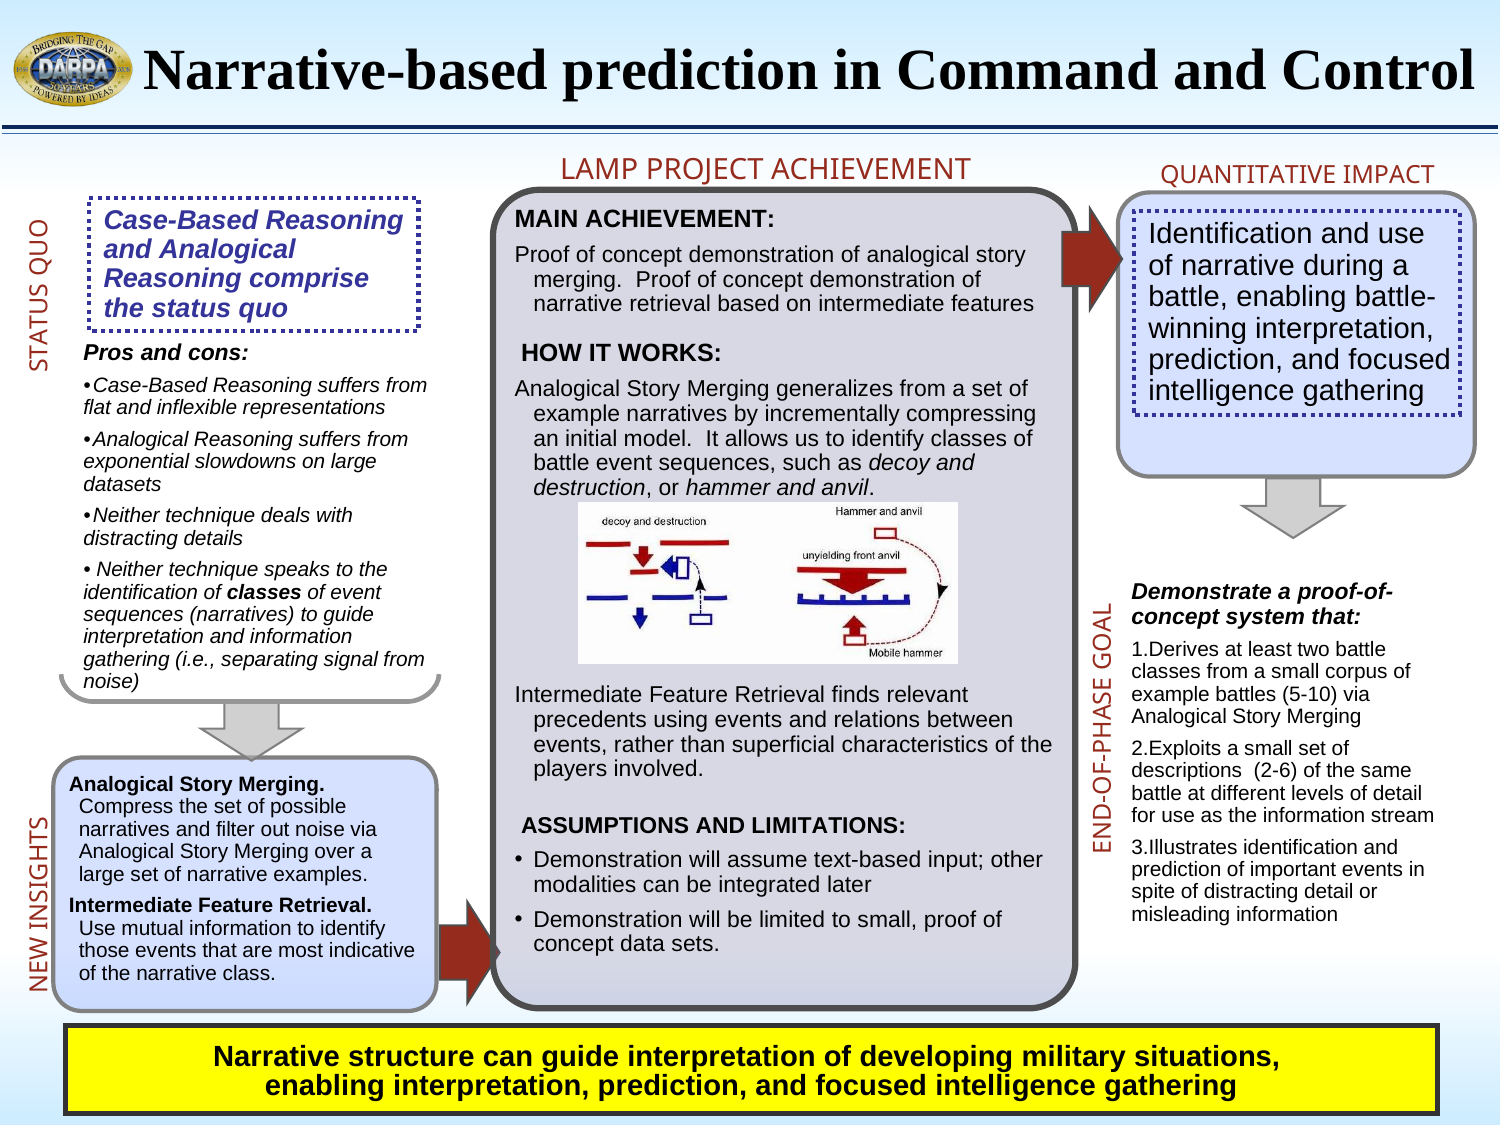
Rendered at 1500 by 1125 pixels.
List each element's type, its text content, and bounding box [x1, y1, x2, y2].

picture [10, 28, 135, 111]
text_box LAMP PROJECT ACHIEVEMENT [428, 149, 1112, 186]
title Narrative-based prediction in Command and Control [143, 30, 1500, 116]
text_box Case-Based Reasoning and Analogical Reasoning comprise the status quo [88, 198, 419, 331]
picture [578, 502, 958, 664]
text_box NEW INSIGHTS [28, 723, 53, 994]
text_box END-OF-PHASE GOAL [1091, 526, 1116, 932]
text_box [1242, 478, 1344, 538]
text_box STATUS QUO [28, 186, 53, 373]
text_box Demonstrate a proof-of-concept system that: Derives at least two battle classes from a small corpus of example battles (5-10) via Analogical Story Merging Exploits a small set of descriptions (2-6) of the same battle at different levels of detail for use as the information stream Illustrates identification and prediction of important events in spite of distracting detail or misleading information [1131, 579, 1451, 926]
text_box Identification and use of narrative during a battle, enabling battle-winning interpretation, prediction, and focused intelligence gathering [1133, 211, 1460, 415]
text_box MAIN ACHIEVEMENT: Proof of concept demonstration of analogical story merging. Proof of concept demonstration of narrative retrieval based on intermediate features HOW IT WORKS: Analogical Story Merging generalizes from a set of example narratives by incrementally compressing an initial model. It allows us to identify classes of battle event sequences, such as decoy and destruction, or hammer and anvil. Intermediate Feature Retrieval finds relevant precedents using events and relations between events, rather than superficial characteristics of the players involved. ASSUMPTIONS AND LIMITATIONS: Demonstration will assume text-based input; other modalities can be integrated later Demonstration will be limited to small, proof of concept data sets. [514, 205, 1057, 957]
text_box QUANTITATIVE IMPACT [1112, 164, 1484, 189]
text_box Pros and cons: • Case-Based Reasoning suffers from flat and inflexible representations • Analogical Reasoning suffers from exponential slowdowns on large datasets • Neither technique deals with distracting details • Neither technique speaks to the identification of classes of event sequences (narratives) to guide interpretation and information gathering (i.e., separating signal from noise) [83, 340, 428, 694]
text_box Analogical Story Merging. Compress the set of possible narratives and filter out noise via Analogical Story Merging over a large set of narrative examples. Intermediate Feature Retrieval. Use mutual information to identify those events that are most indicative of the narrative class. [53, 757, 437, 1011]
text_box [439, 189, 1475, 1009]
text_box [200, 704, 303, 761]
text_box Narrative structure can guide interpretation of developing military situations, enabling interpretation, prediction, and focused intelligence gathering [65, 1025, 1438, 1114]
